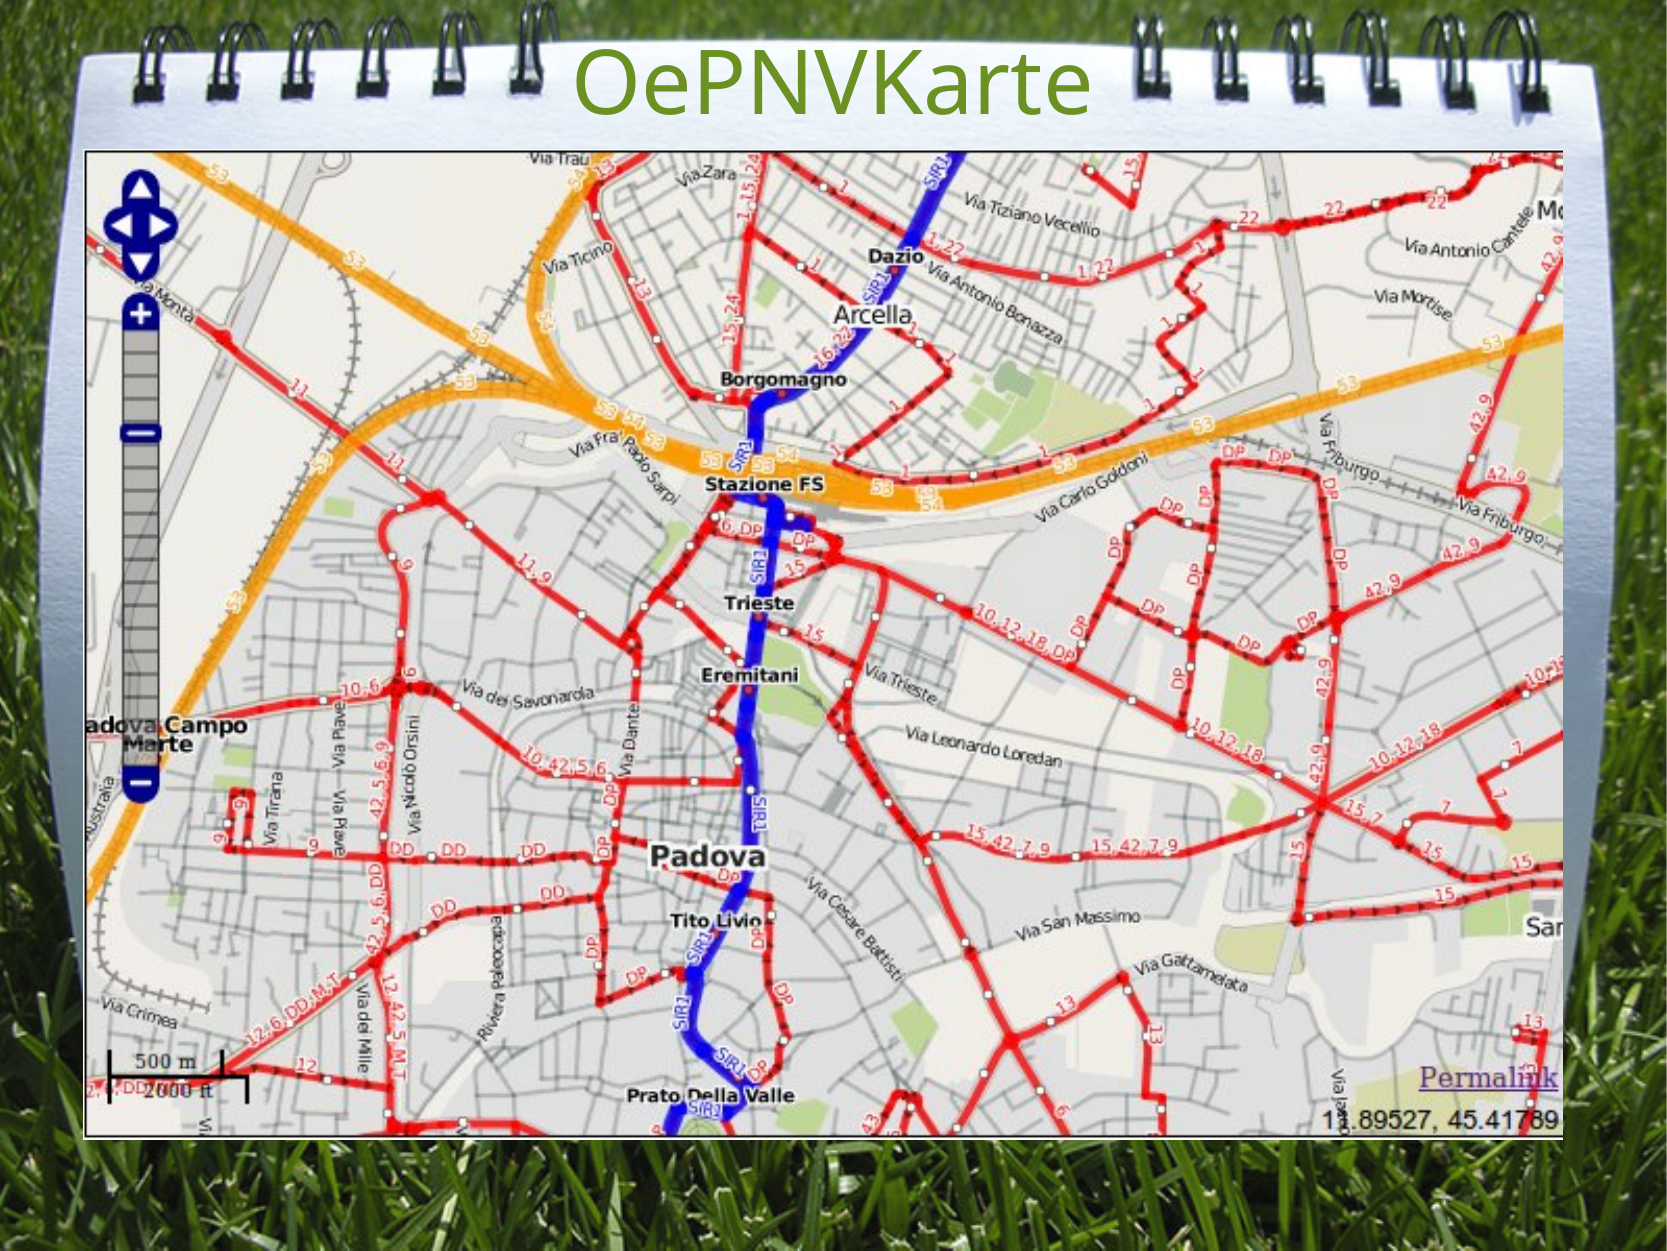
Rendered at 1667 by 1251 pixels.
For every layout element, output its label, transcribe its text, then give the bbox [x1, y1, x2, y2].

picture [0, 0, 1667, 1251]
title OePNVKarte [40, 33, 1625, 184]
